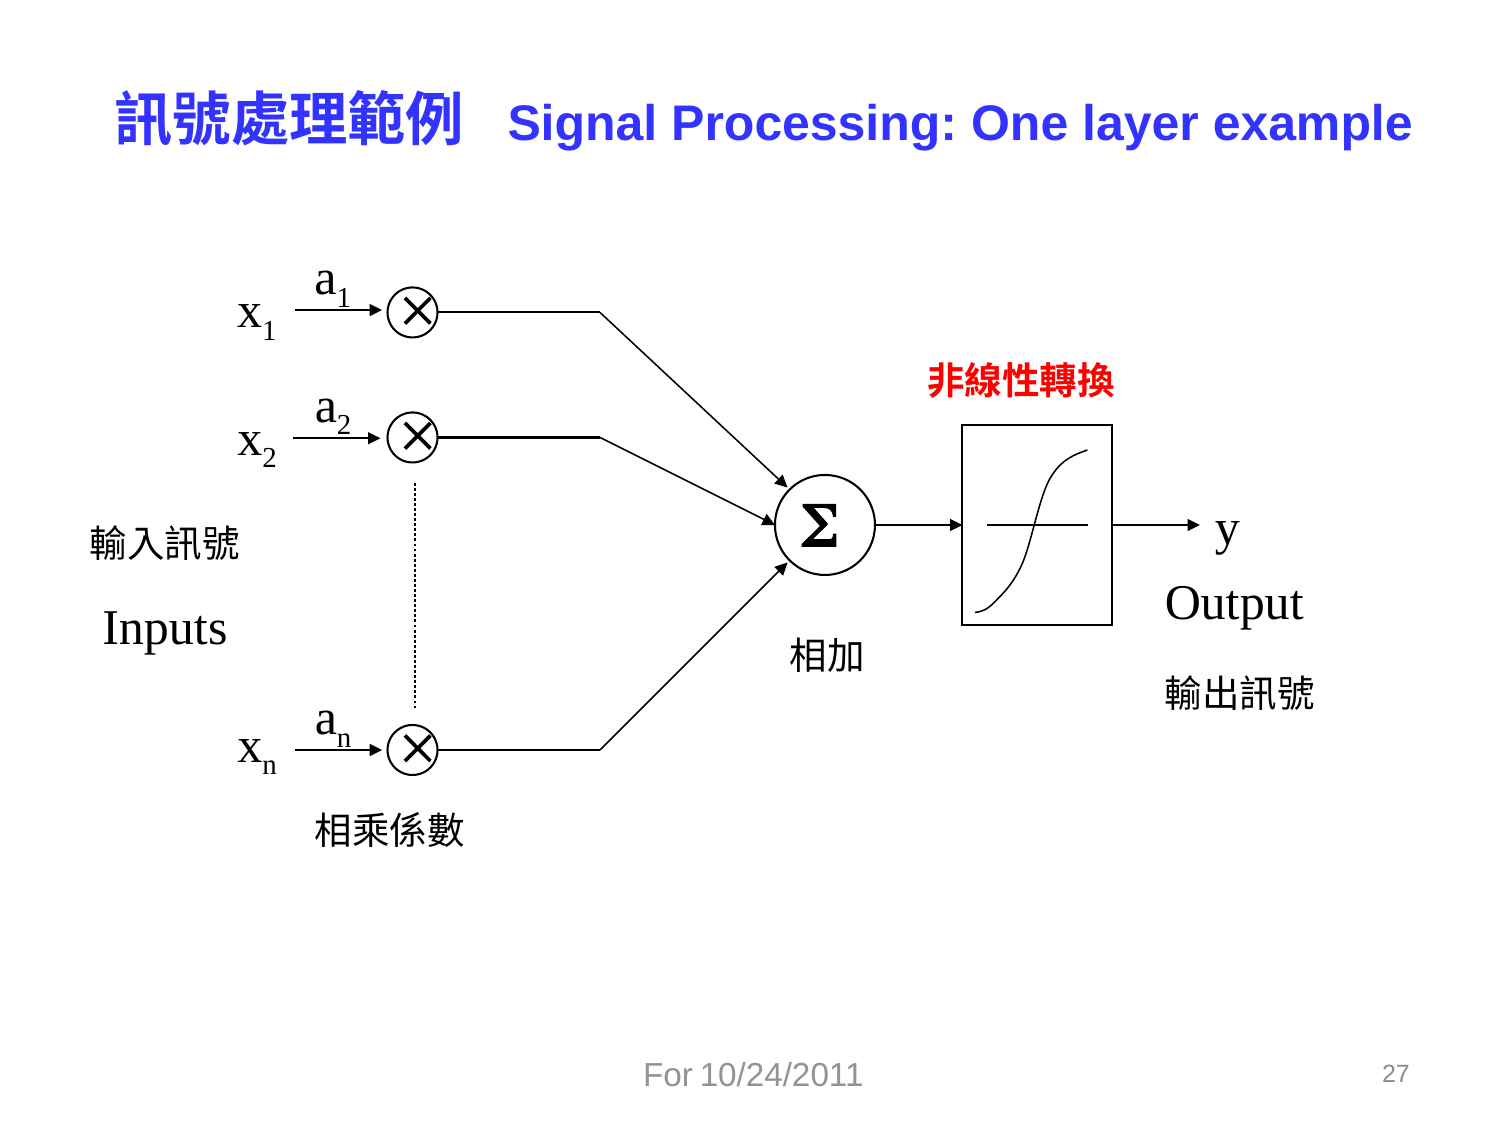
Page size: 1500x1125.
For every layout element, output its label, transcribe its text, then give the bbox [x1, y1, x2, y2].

text_box xn [222, 704, 313, 788]
text_box a1 [299, 237, 390, 321]
text_box 訊號處理範例 Signal Processing: One layer example [99, 75, 1450, 160]
text_box 輸出訊號 [1149, 662, 1375, 723]
text_box x1 [222, 270, 313, 354]
picture [395, 731, 434, 769]
picture [793, 493, 851, 557]
text_box Output [1149, 562, 1338, 638]
text_box 輸入訊號 [74, 512, 300, 573]
text_box x2 [222, 397, 313, 481]
text_box a2 [299, 364, 391, 448]
text_box Inputs [87, 587, 250, 663]
slide_number <編號> [1074, 1042, 1425, 1103]
text_box 相乘係數 [299, 799, 513, 860]
text_box an [299, 677, 391, 761]
footer For 10/24/2011 [512, 1042, 988, 1103]
text_box 相加 [774, 624, 900, 685]
chart [397, 732, 436, 770]
picture [395, 418, 434, 457]
picture [395, 293, 434, 332]
chart [795, 495, 853, 558]
text_box 非線性轉換 [912, 349, 1150, 410]
text_box y [1199, 487, 1291, 562]
